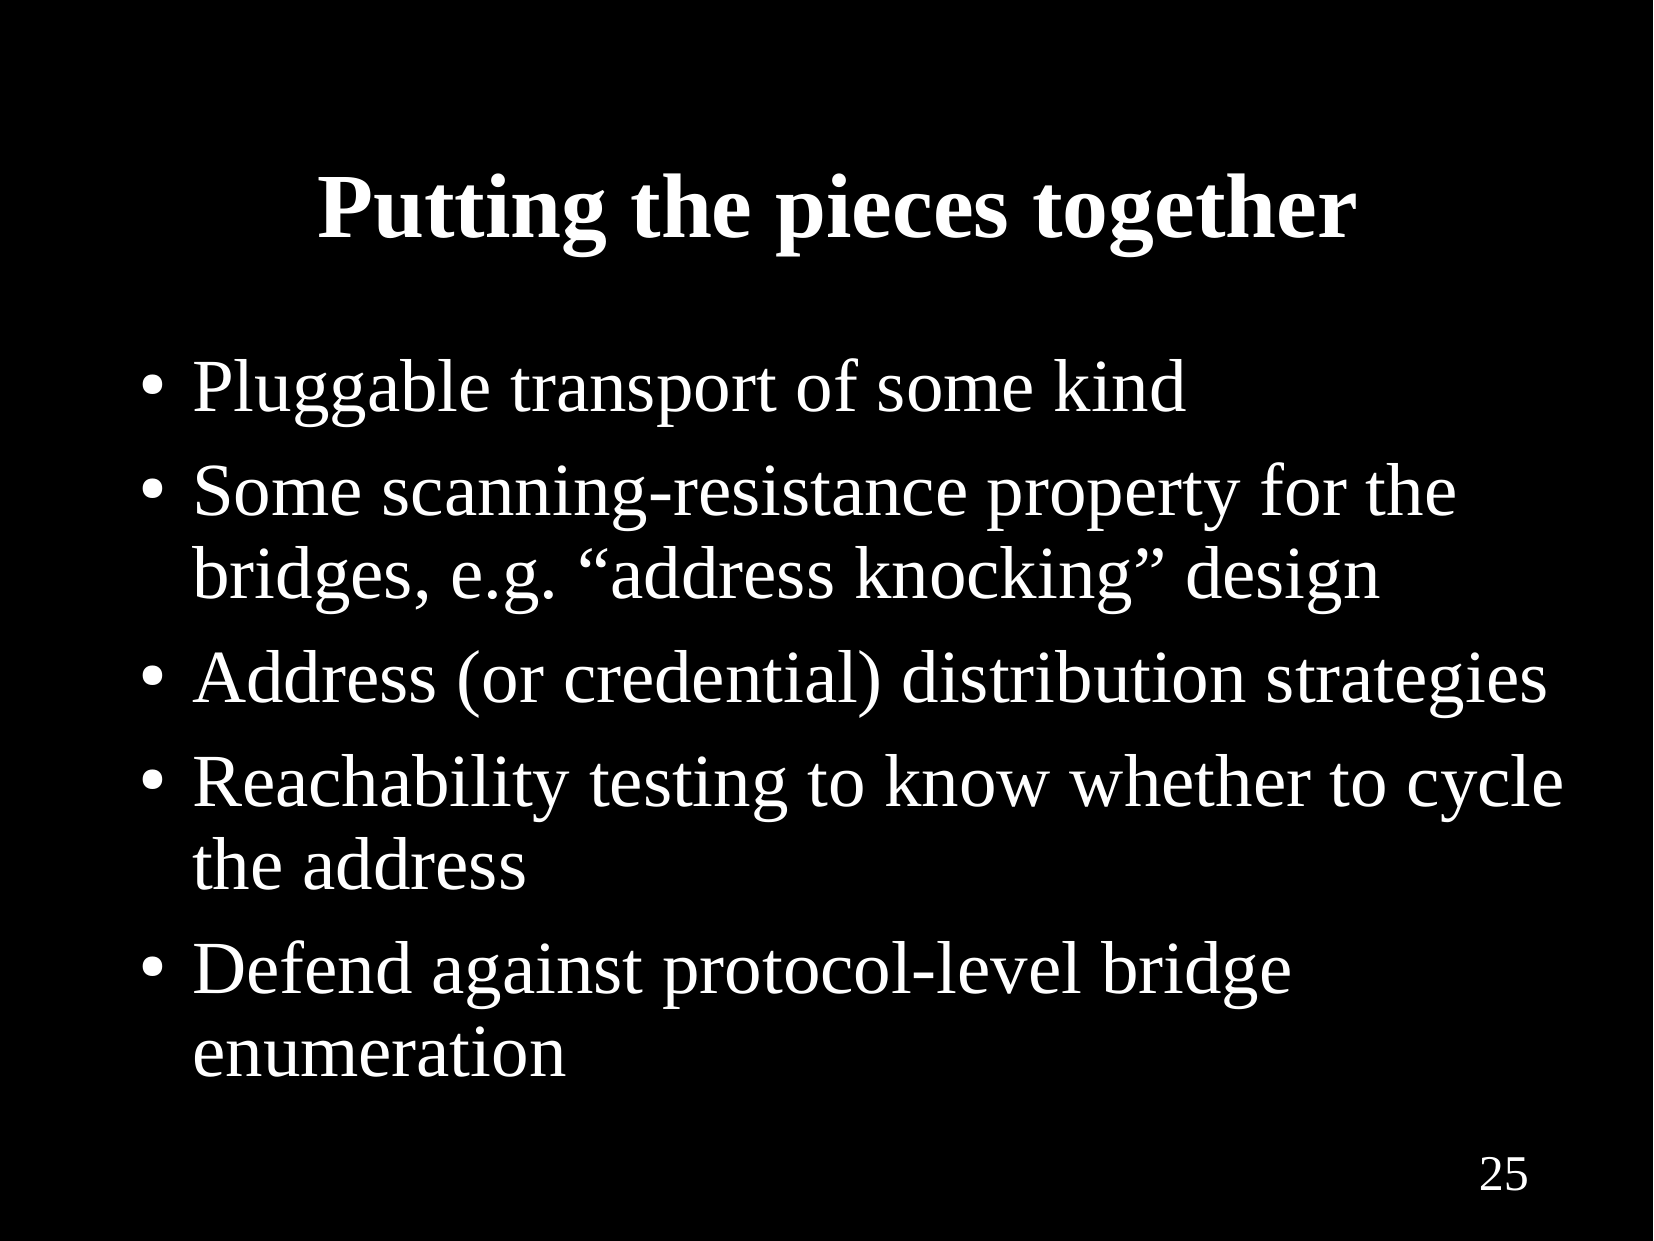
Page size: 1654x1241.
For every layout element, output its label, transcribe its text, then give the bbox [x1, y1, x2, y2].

title Putting the pieces together [121, 102, 1534, 311]
list Pluggable transport of some kind Some scanning-resistance property for the bridges, e.g. “address knocking” design Address (or credential) distribution strategies Reachability testing to know whether to cycle the address Defend against protocol-level bridge enumeration [121, 344, 1577, 1127]
